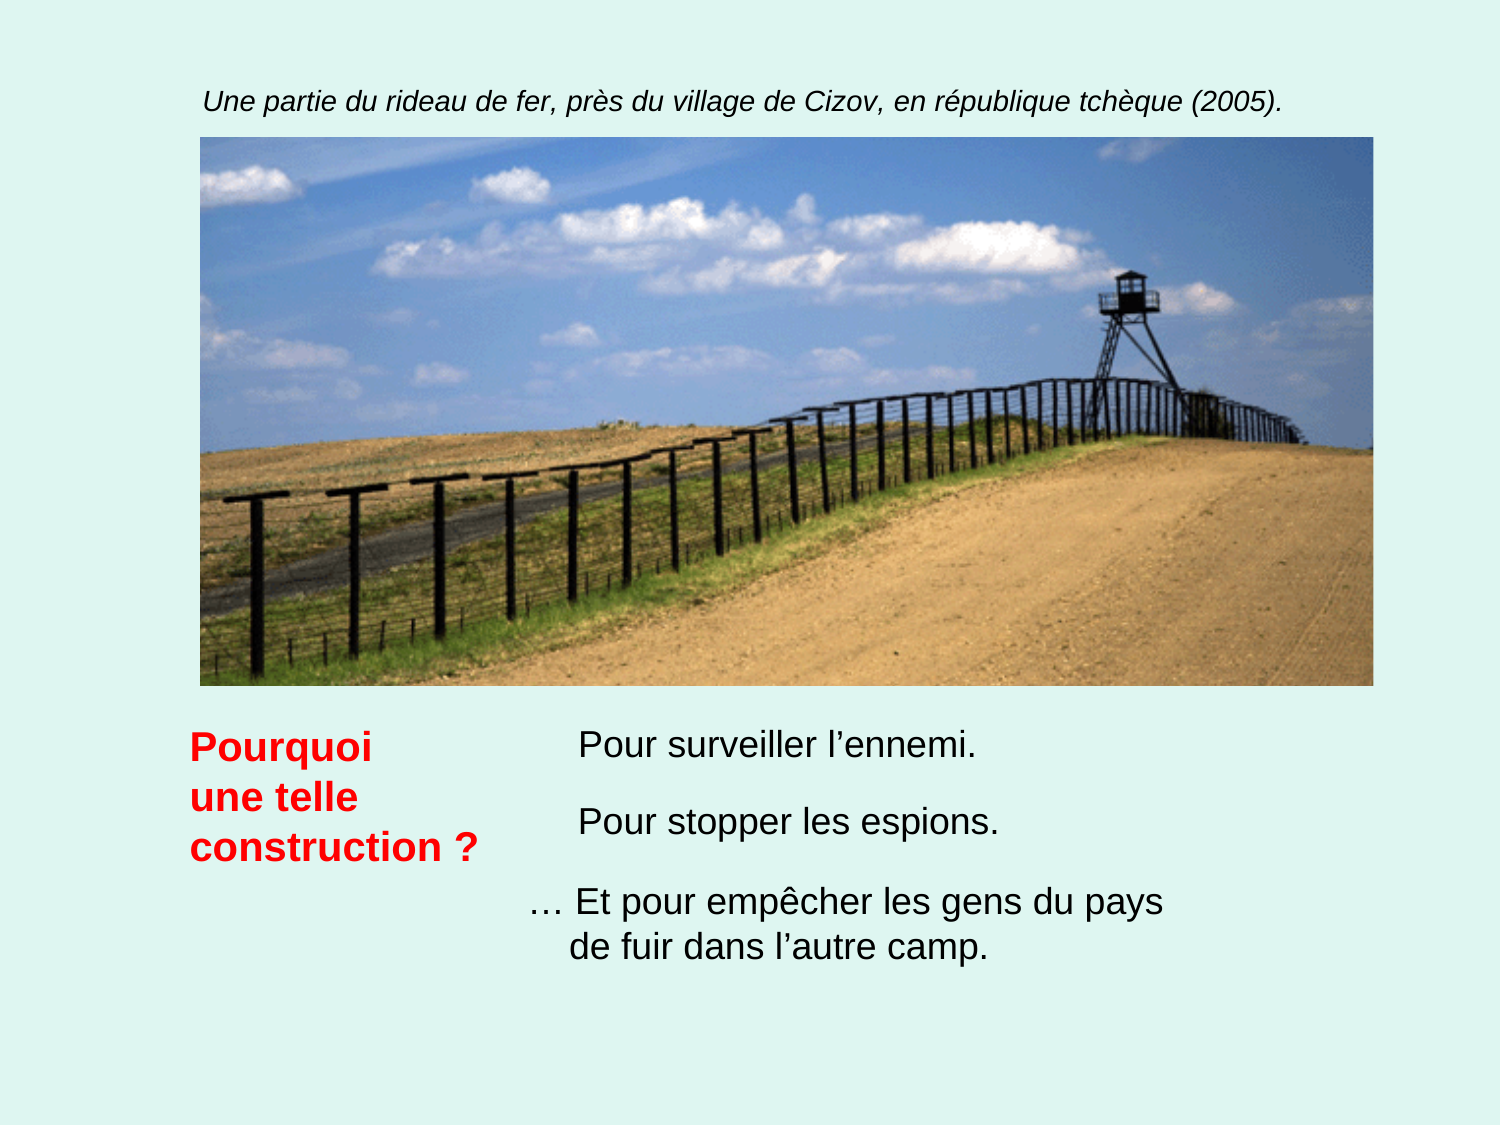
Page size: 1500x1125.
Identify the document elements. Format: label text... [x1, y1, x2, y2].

text_box Pour stopper les espions. [563, 789, 1016, 851]
text_box Une partie du rideau de fer, près du village de Cizov, en république tchèque (2005). [187, 74, 1338, 126]
text_box Pourquoi une telle construction ? [174, 712, 513, 878]
picture [200, 137, 1375, 687]
text_box … Et pour empêcher les gens du pays de fuir dans l’autre camp. [512, 869, 1288, 976]
text_box Pour surveiller l’ennemi. [563, 712, 993, 773]
